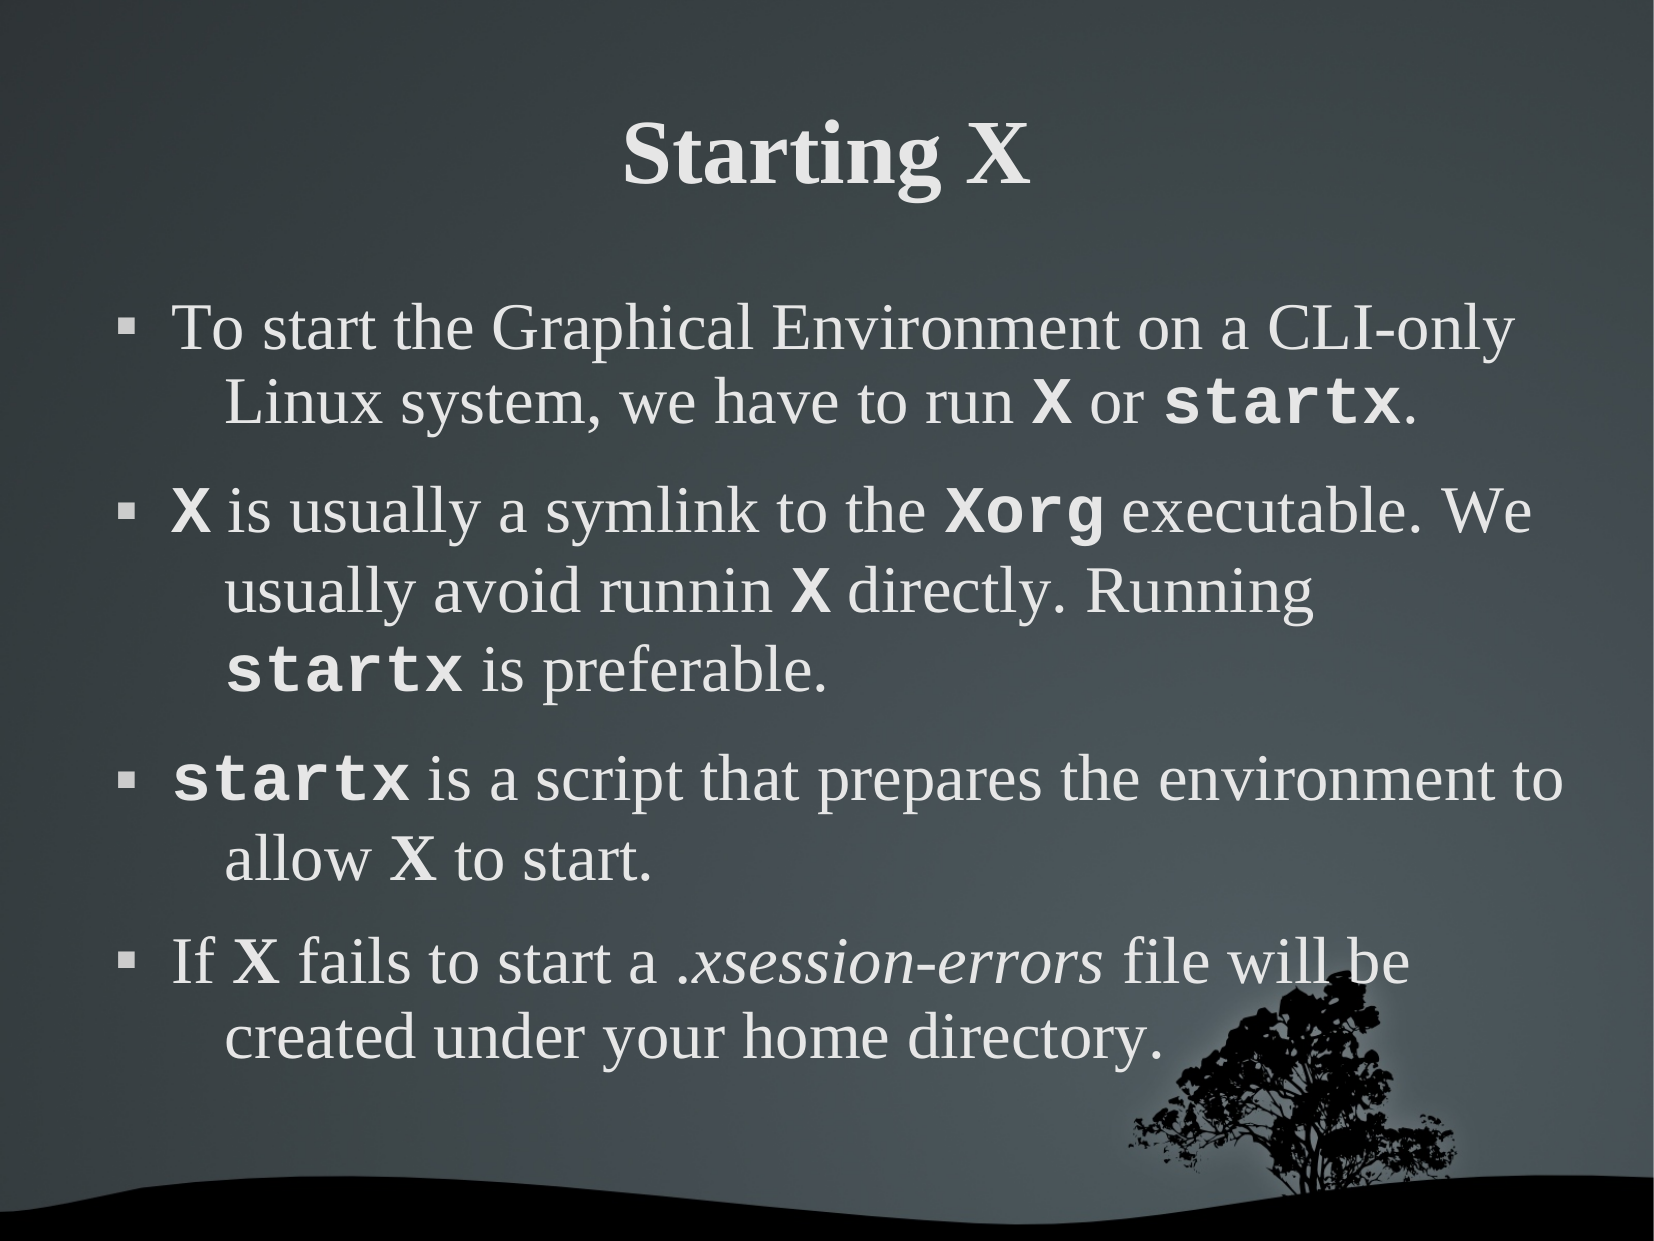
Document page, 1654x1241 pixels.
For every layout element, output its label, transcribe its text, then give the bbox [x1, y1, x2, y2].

title Starting X [82, 49, 1571, 257]
list To start the Graphical Environment on a CLI-only Linux system, we have to run X or startx. X is usually a symlink to the Xorg executable. We usually avoid runnin X directly. Running startx is preferable. startx is a script that prepares the environment to allow X to start. If X fails to start a .xsession-errors file will be created under your home directory. [82, 290, 1571, 1109]
picture [0, 0, 1654, 1241]
